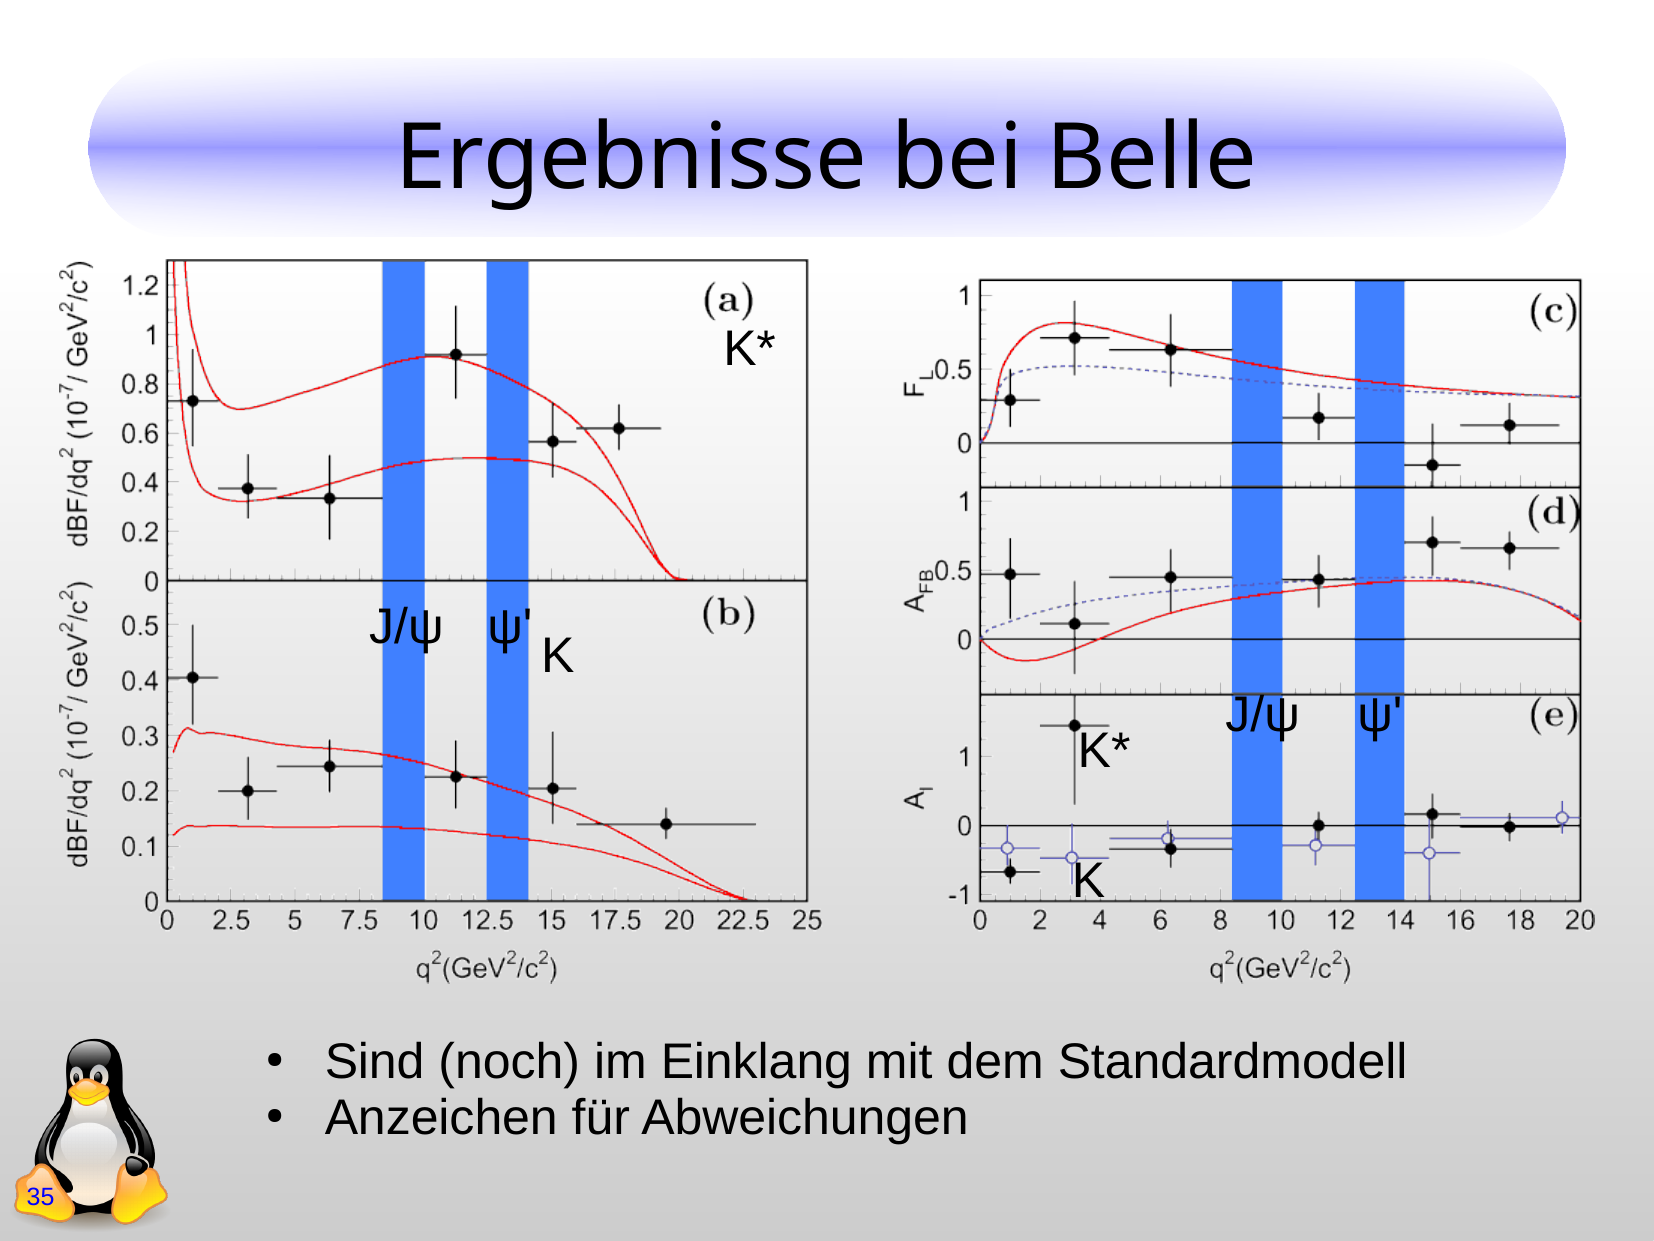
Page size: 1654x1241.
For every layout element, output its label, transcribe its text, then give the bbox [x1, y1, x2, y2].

text_box J/ψ [1210, 679, 1315, 750]
text_box ψ' [472, 590, 548, 662]
text_box K* [708, 313, 792, 384]
text_box J/ψ [354, 590, 459, 662]
picture [59, 259, 1595, 984]
picture [2, 1030, 178, 1241]
text_box Sind (noch) im Einklang mit dem Standardmodell Anzeichen für Abweichungen [265, 1033, 1424, 1169]
title Ergebnisse bei Belle [82, 56, 1571, 250]
text_box K [1057, 844, 1130, 916]
text_box K [526, 620, 964, 691]
text_box ψ' [1342, 679, 1418, 750]
text_box K* [1062, 714, 1146, 786]
